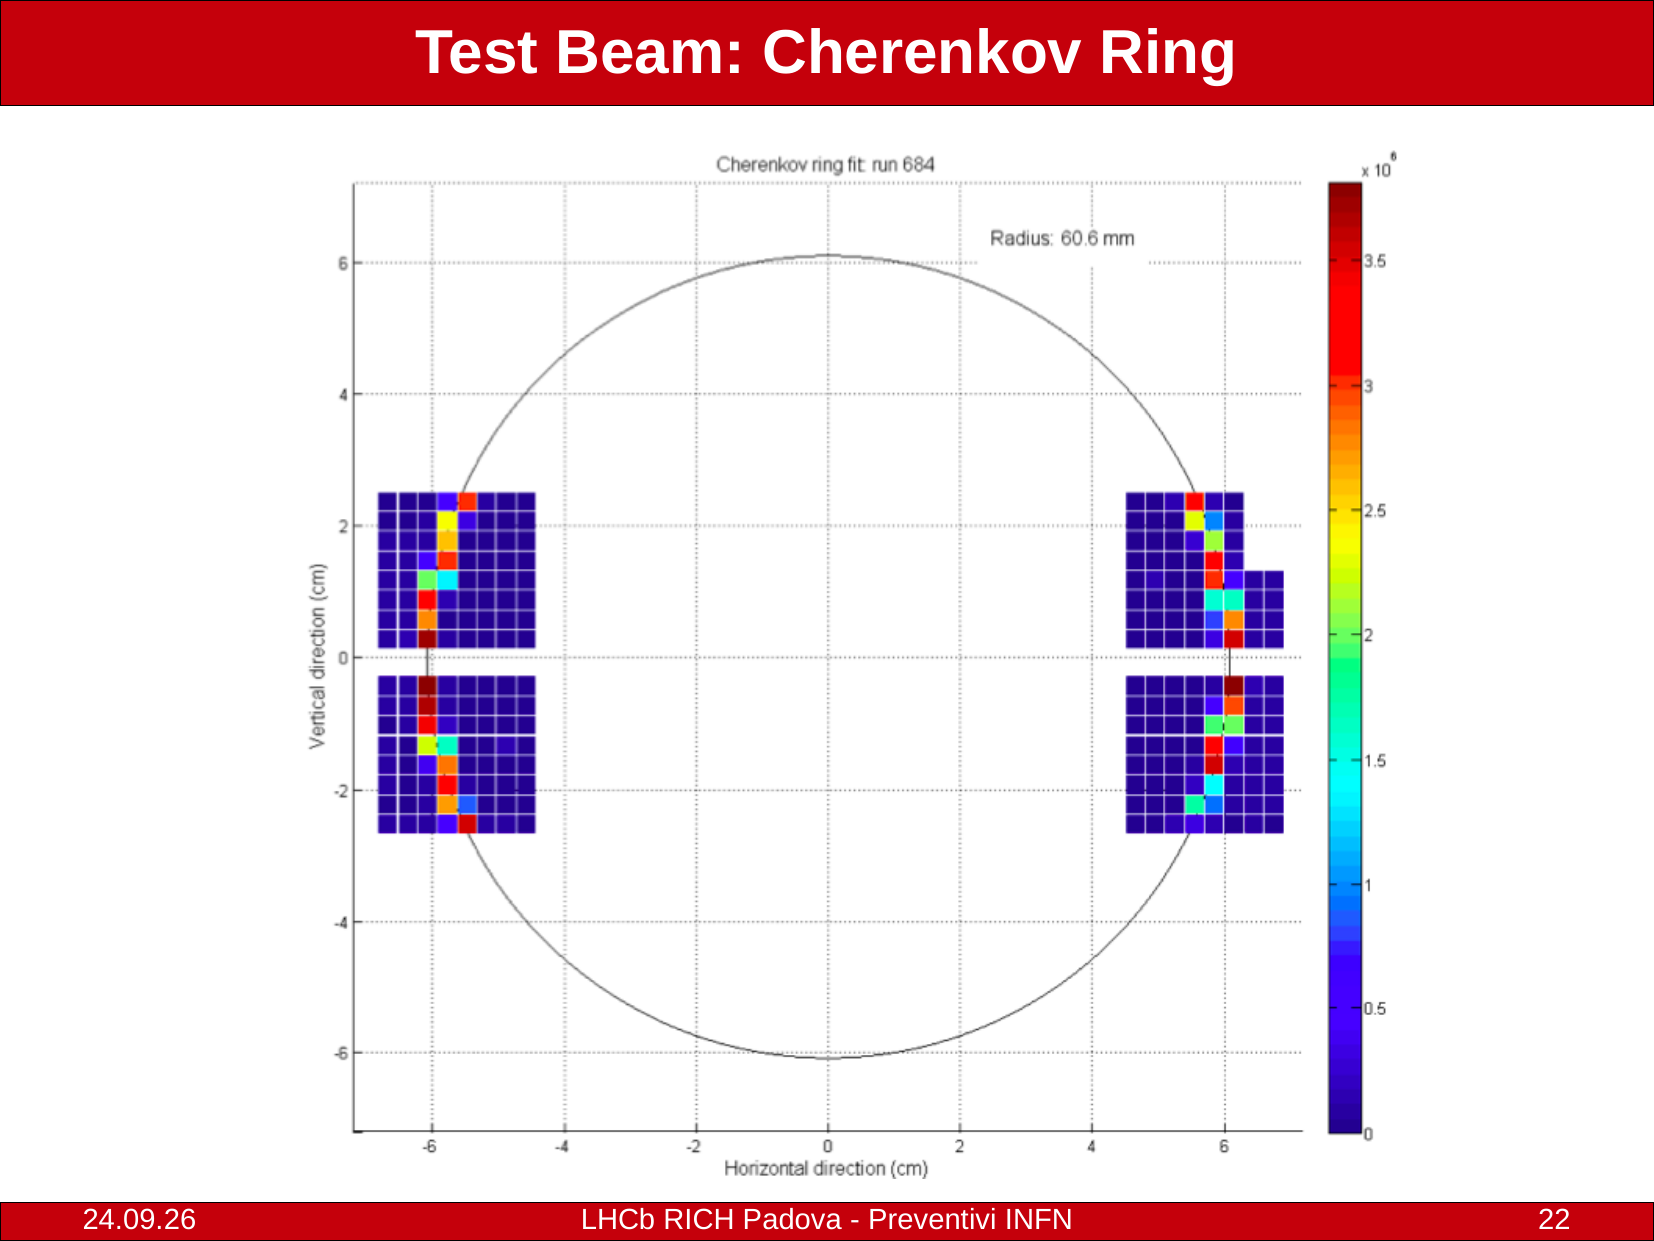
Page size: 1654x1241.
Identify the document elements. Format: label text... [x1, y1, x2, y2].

picture [283, 118, 1406, 1179]
title Test Beam: Cherenkov Ring [0, 0, 1654, 106]
